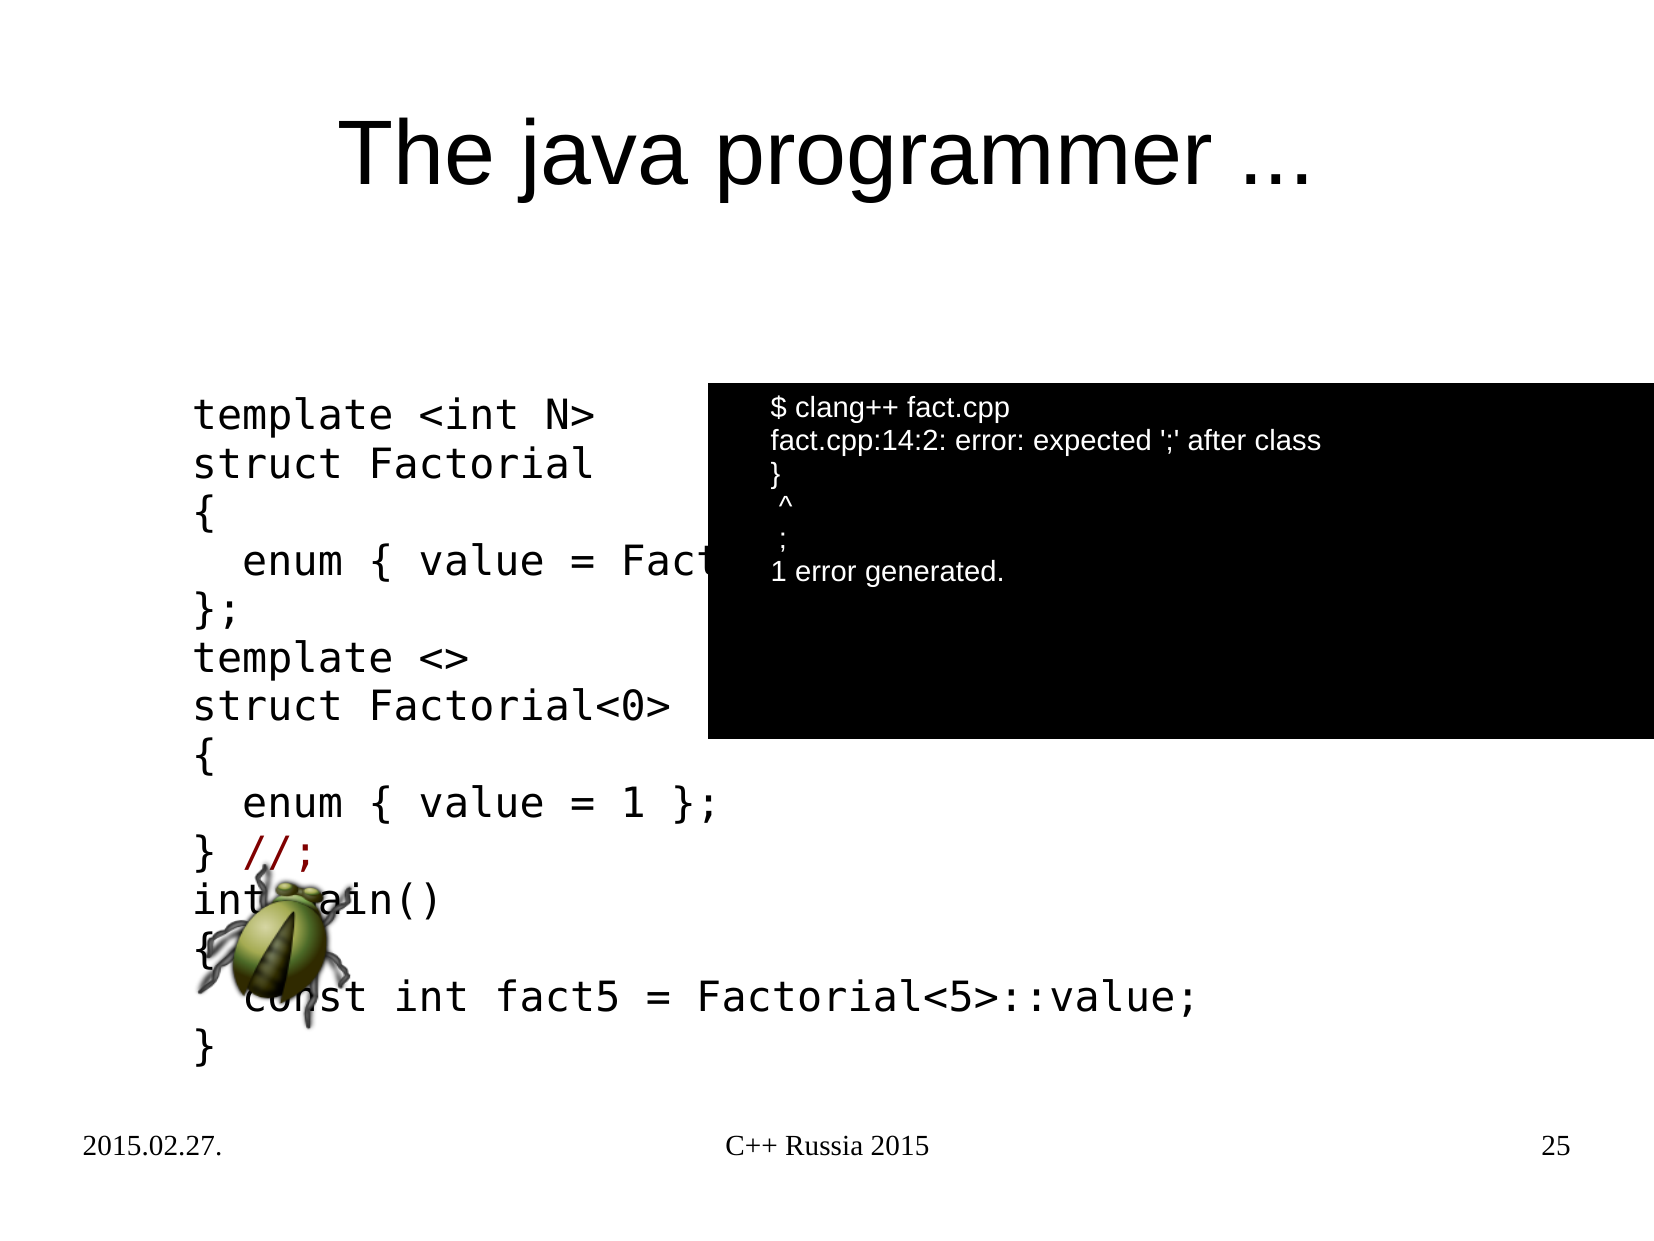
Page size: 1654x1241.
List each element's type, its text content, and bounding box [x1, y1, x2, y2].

picture [177, 856, 377, 1034]
text_box template <int N> struct Factorial { enum { value = Factorial<N-1>::value * N }; }; template <> struct Factorial<0> { enum { value = 1 }; } //; int main() { const int fact5 = Factorial<5>::value; } [177, 383, 1344, 1078]
text_box $ clang++ fact.cpp fact.cpp:14:2: error: expected ';' after class } ^ ; 1 error generated. [755, 383, 1511, 652]
title The java programmer ... [82, 49, 1571, 257]
text_box [708, 383, 1654, 739]
